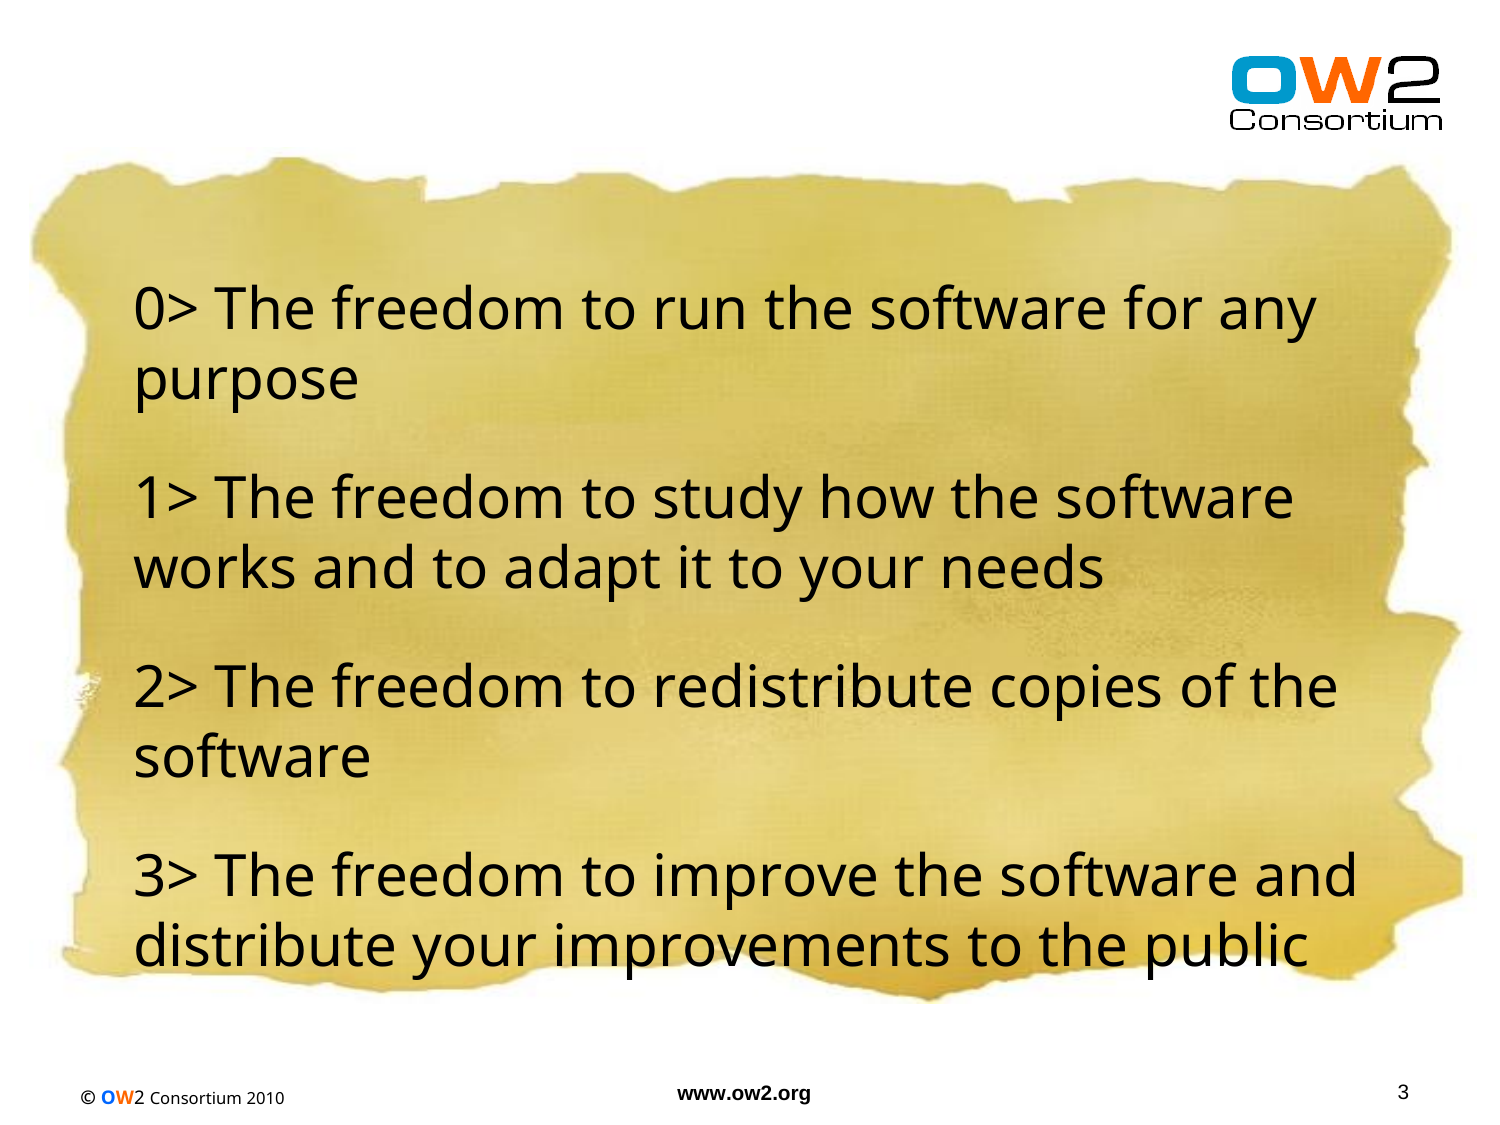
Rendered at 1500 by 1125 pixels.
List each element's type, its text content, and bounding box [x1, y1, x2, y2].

picture [29, 147, 1477, 1004]
picture [1224, 47, 1450, 134]
list 0> The freedom to run the software for any purpose 1> The freedom to study how the software works and to adapt it to your needs 2> The freedom to redistribute copies of the software 3> The freedom to improve the software and distribute your improvements to the public [118, 147, 1388, 986]
